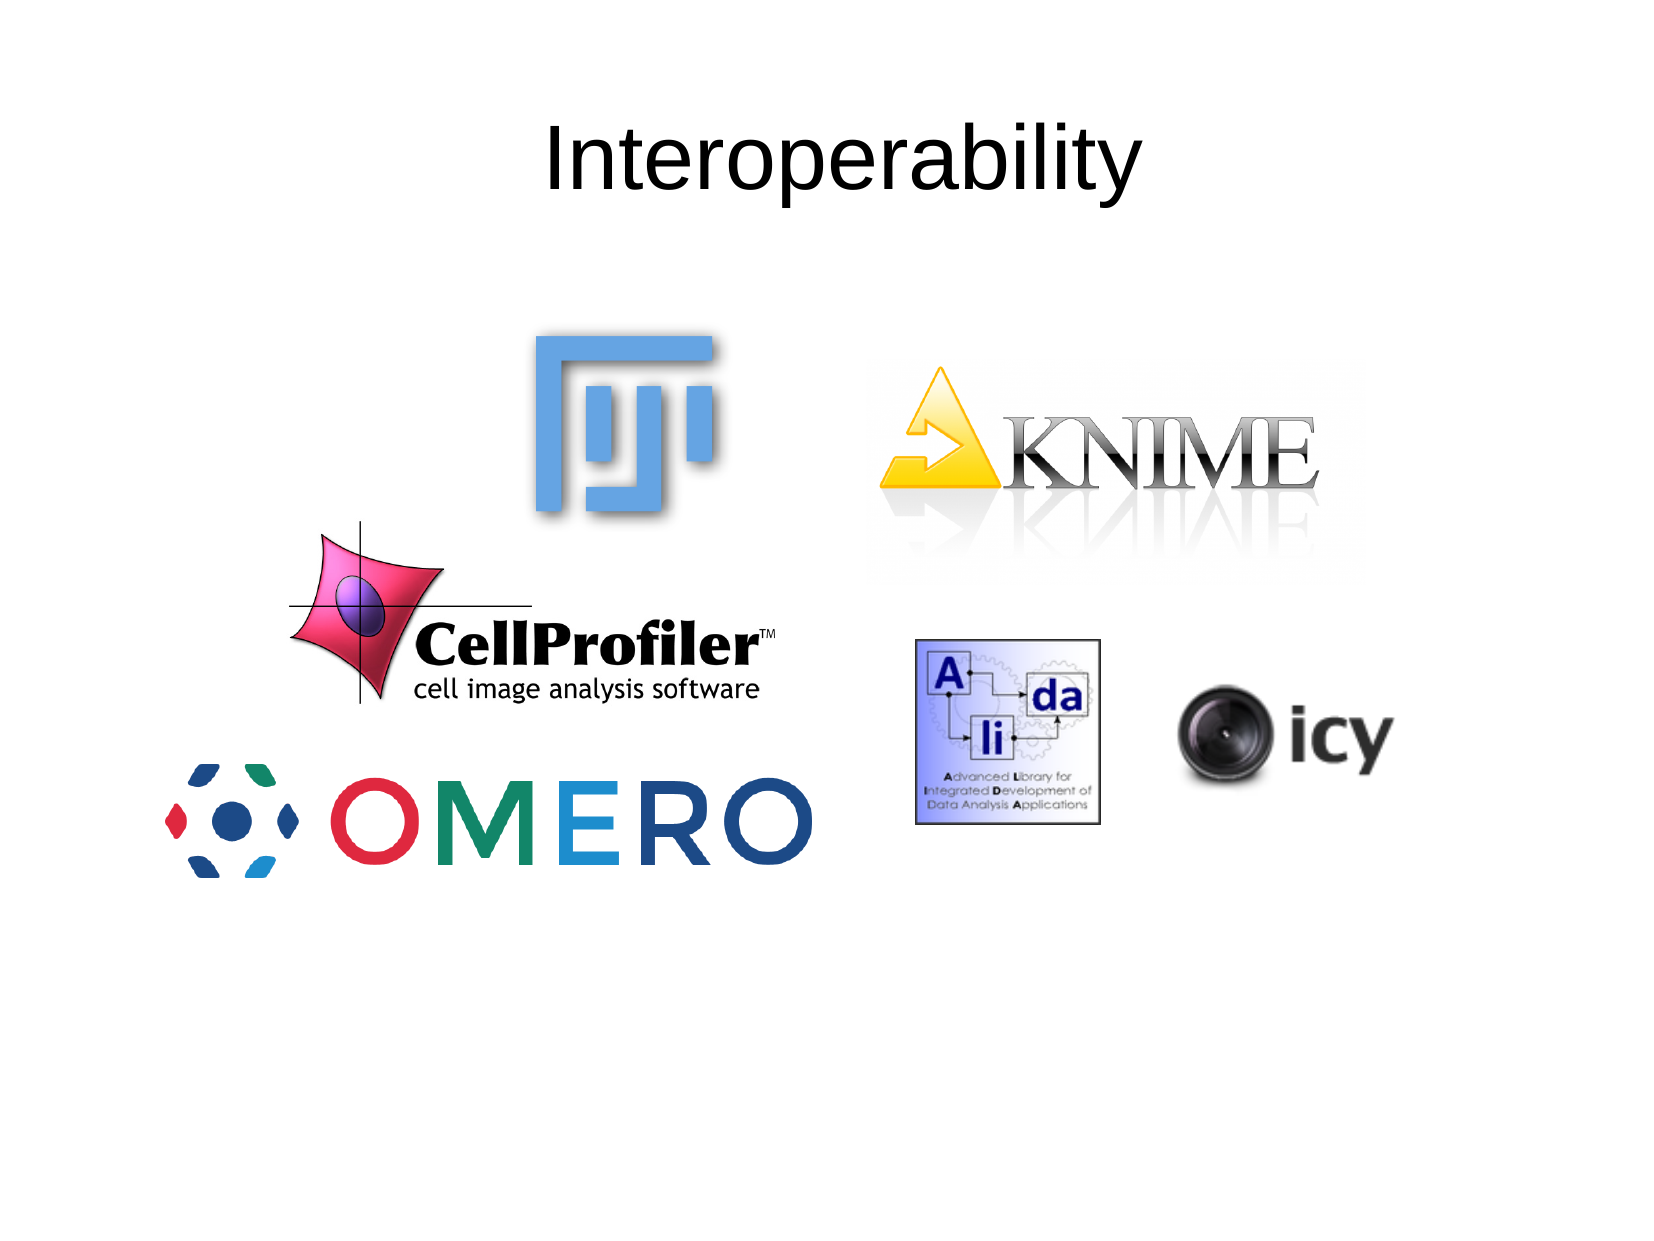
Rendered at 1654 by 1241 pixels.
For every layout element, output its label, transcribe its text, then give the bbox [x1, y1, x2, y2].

picture [165, 764, 812, 878]
picture [866, 359, 1366, 586]
title Interoperability [82, 49, 1571, 257]
picture [1170, 674, 1406, 796]
picture [270, 314, 796, 736]
picture [915, 639, 1101, 826]
